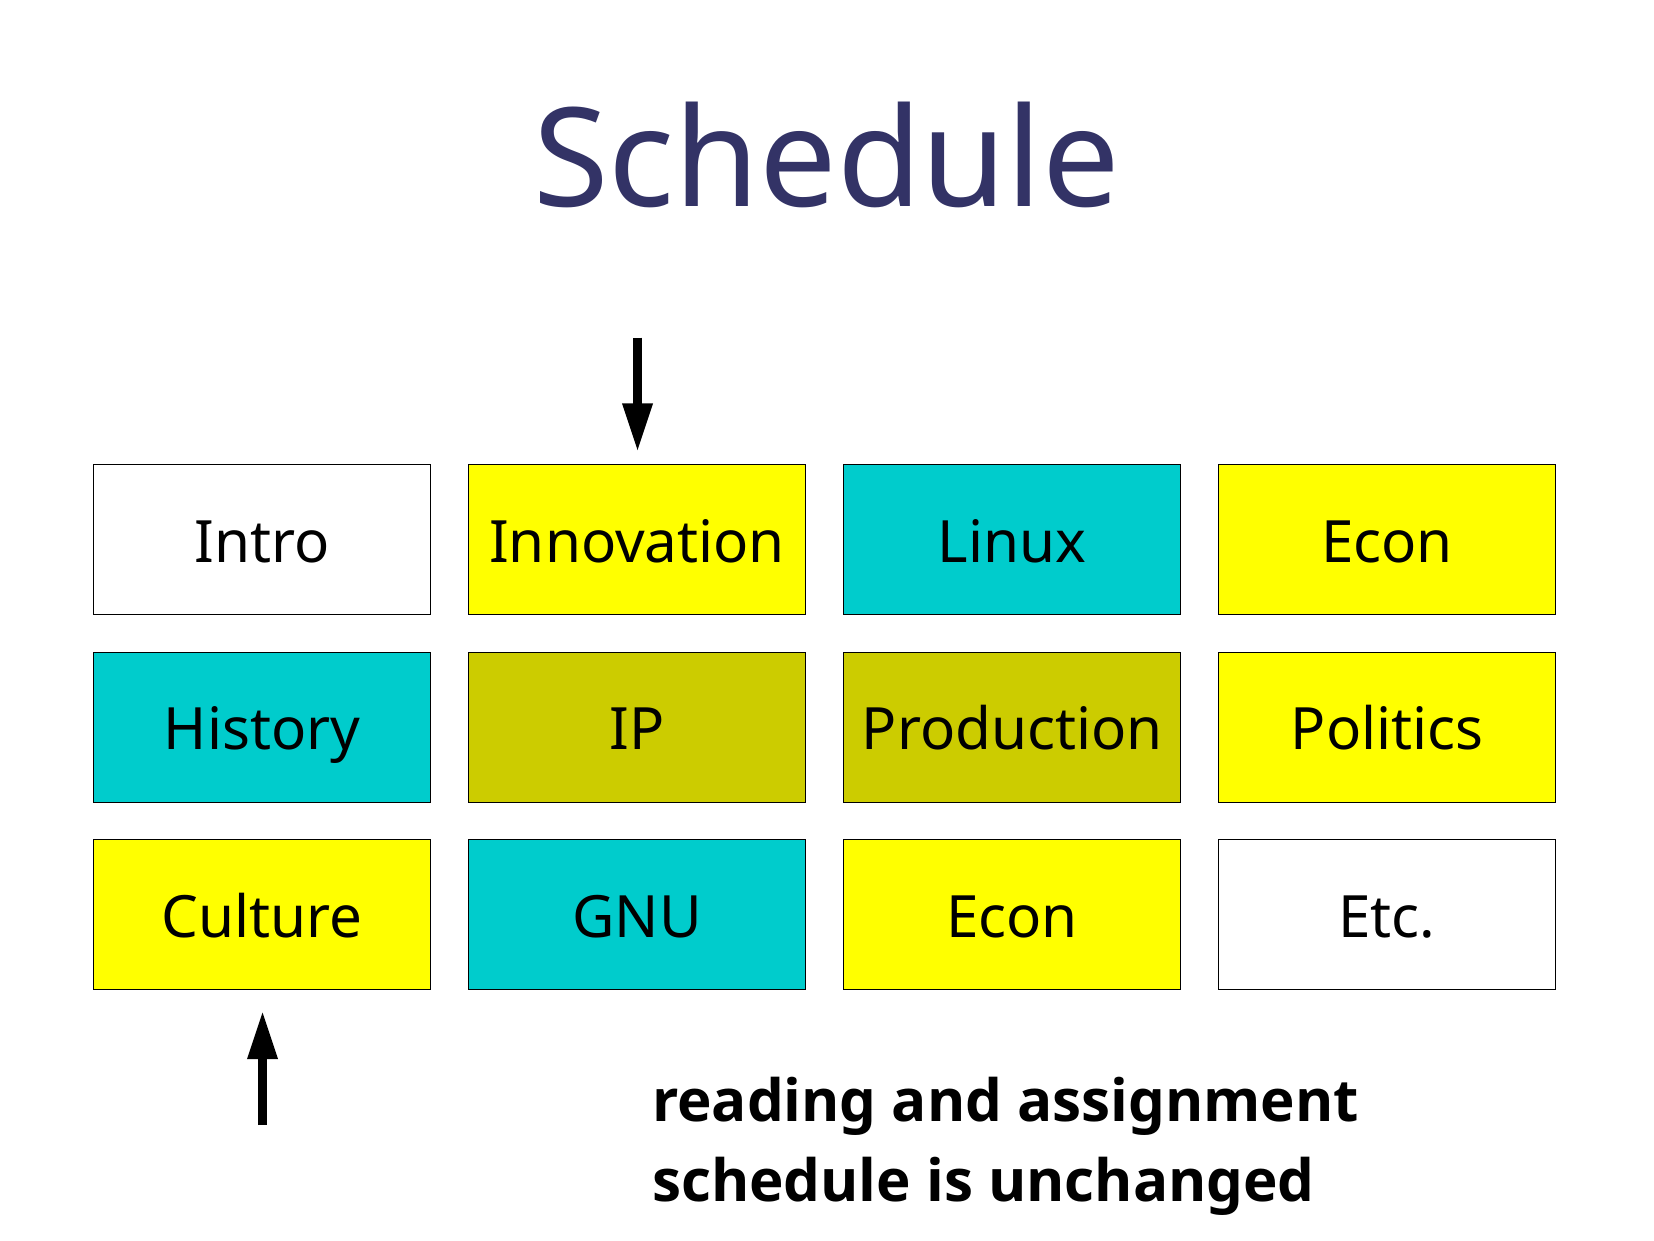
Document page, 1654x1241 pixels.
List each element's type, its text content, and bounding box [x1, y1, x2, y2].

text_box GNU [468, 839, 806, 990]
text_box Econ [1218, 464, 1556, 615]
text_box Econ [843, 839, 1181, 990]
text_box Politics [1218, 652, 1556, 803]
text_box IP [468, 652, 806, 803]
text_box Etc. [1218, 839, 1556, 990]
text_box Intro [93, 464, 431, 615]
text_box History [93, 652, 431, 803]
title Schedule [82, 56, 1571, 250]
text_box Culture [93, 839, 431, 990]
text_box reading and assignment schedule is unchanged [637, 1052, 1637, 1209]
text_box Linux [843, 464, 1181, 615]
text_box Production [843, 652, 1181, 803]
text_box Innovation [468, 464, 806, 615]
